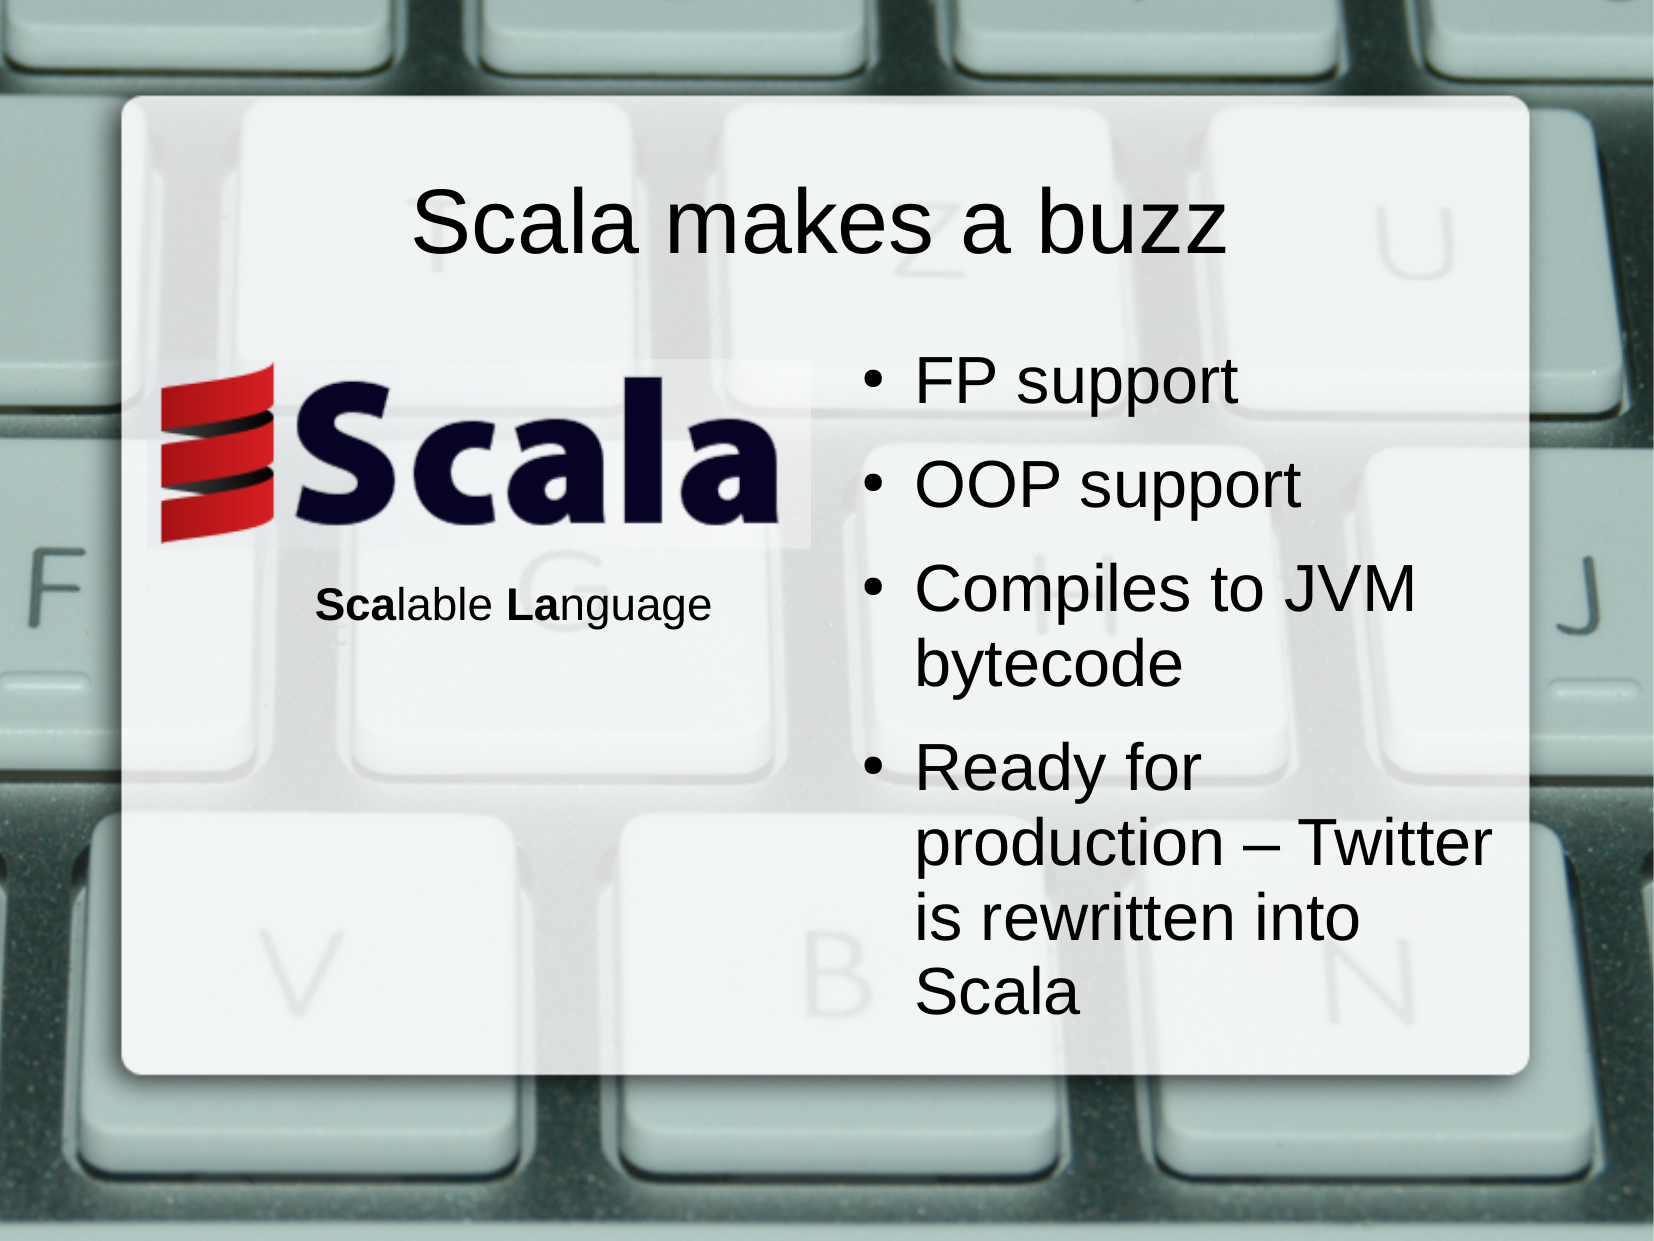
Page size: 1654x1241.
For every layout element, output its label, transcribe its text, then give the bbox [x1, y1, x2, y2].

text_box Scalable Language [300, 571, 728, 639]
list FP support OOP support Compiles to JVM bytecode Ready for production – Twitter is rewritten into Scala [843, 342, 1507, 1052]
picture [0, 0, 1654, 1241]
title Scala makes a buzz [135, 117, 1506, 325]
